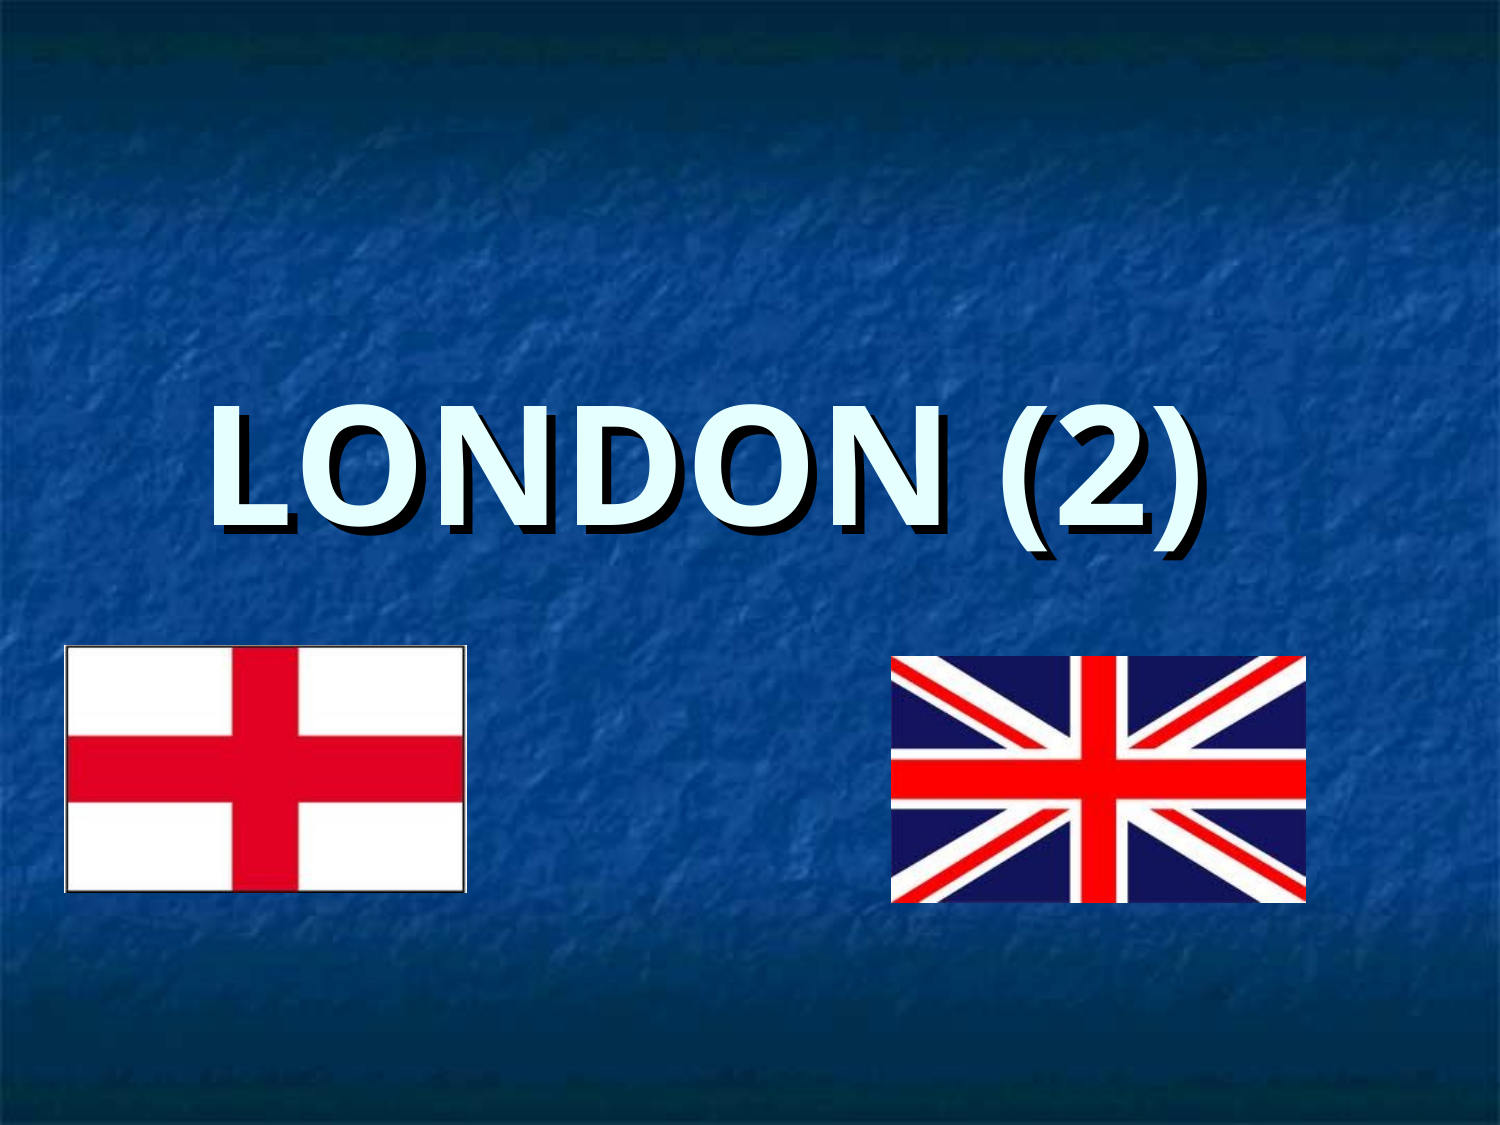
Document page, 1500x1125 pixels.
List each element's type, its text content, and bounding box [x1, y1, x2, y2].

picture [0, 0, 1500, 1125]
title LONDON (2) [159, 337, 1247, 580]
